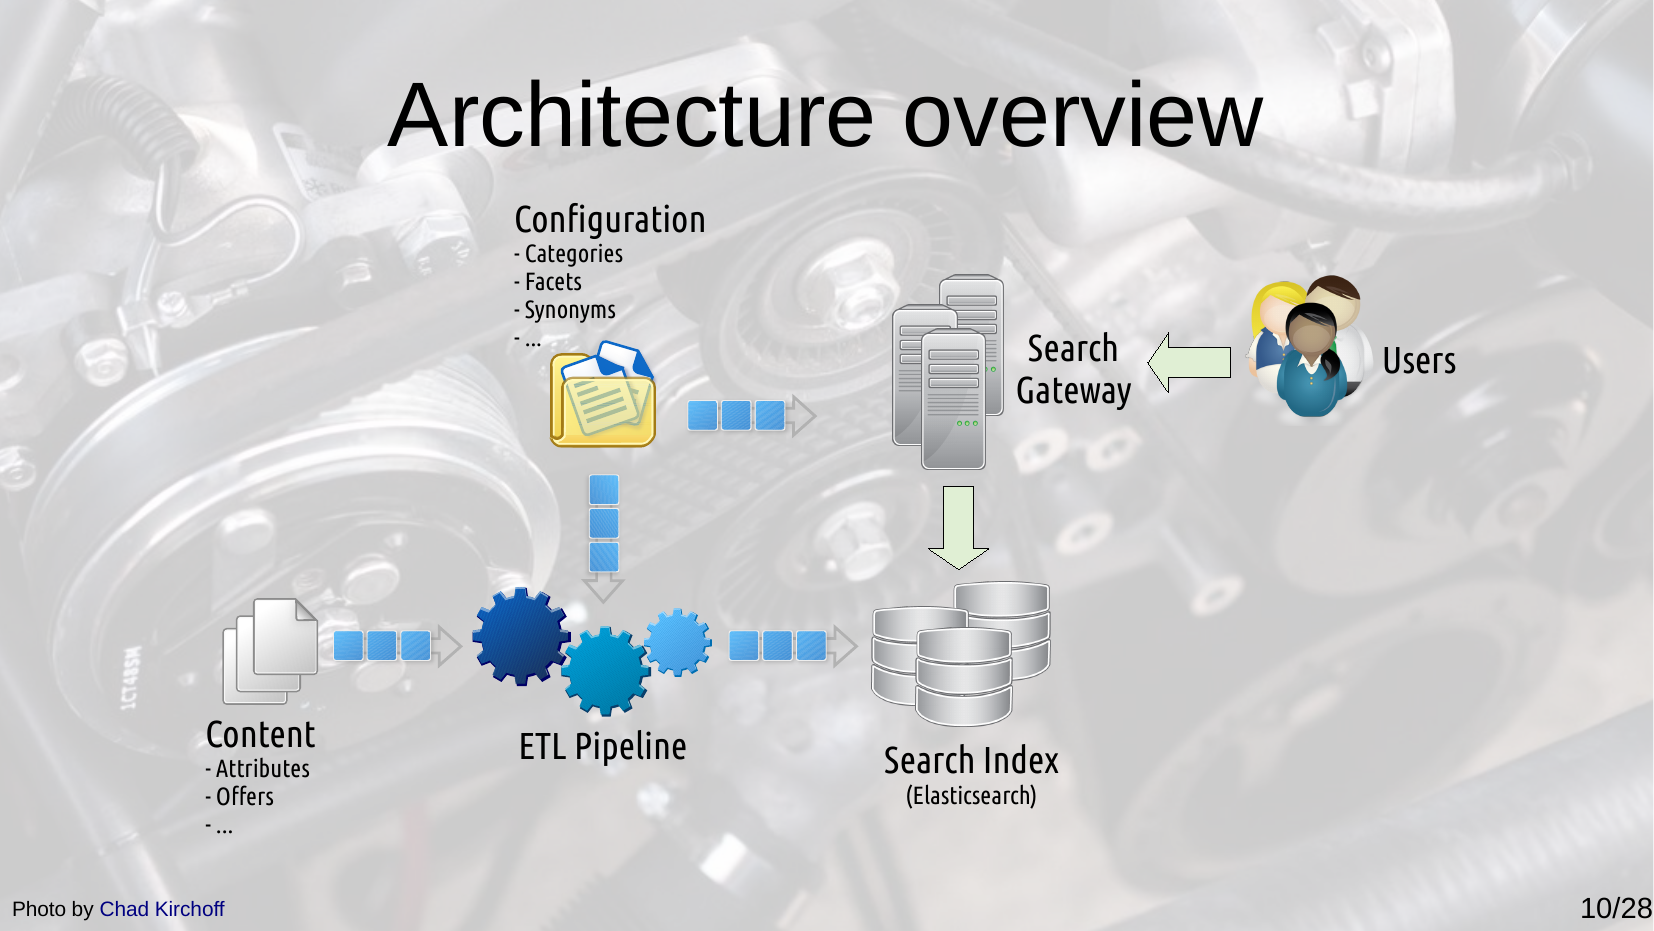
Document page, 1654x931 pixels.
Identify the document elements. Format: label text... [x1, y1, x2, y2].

text_box [1147, 332, 1231, 393]
text_box Search Gateway [1000, 319, 1151, 419]
text_box 13/28 [1464, 884, 1654, 931]
text_box Content - Attributes - Offers - ... [190, 704, 331, 874]
text_box Users [1367, 331, 1477, 394]
text_box ETL Pipeline [503, 723, 703, 774]
text_box [928, 486, 989, 570]
title Architecture overview [82, 37, 1571, 193]
text_box Configuration - Categories - Facets - Synonyms - ... [499, 189, 722, 359]
text_box Search Index (Elasticsearch) [869, 731, 1078, 831]
text_box Photo by Chad Kirchoff [0, 890, 493, 929]
picture [0, 0, 1654, 931]
